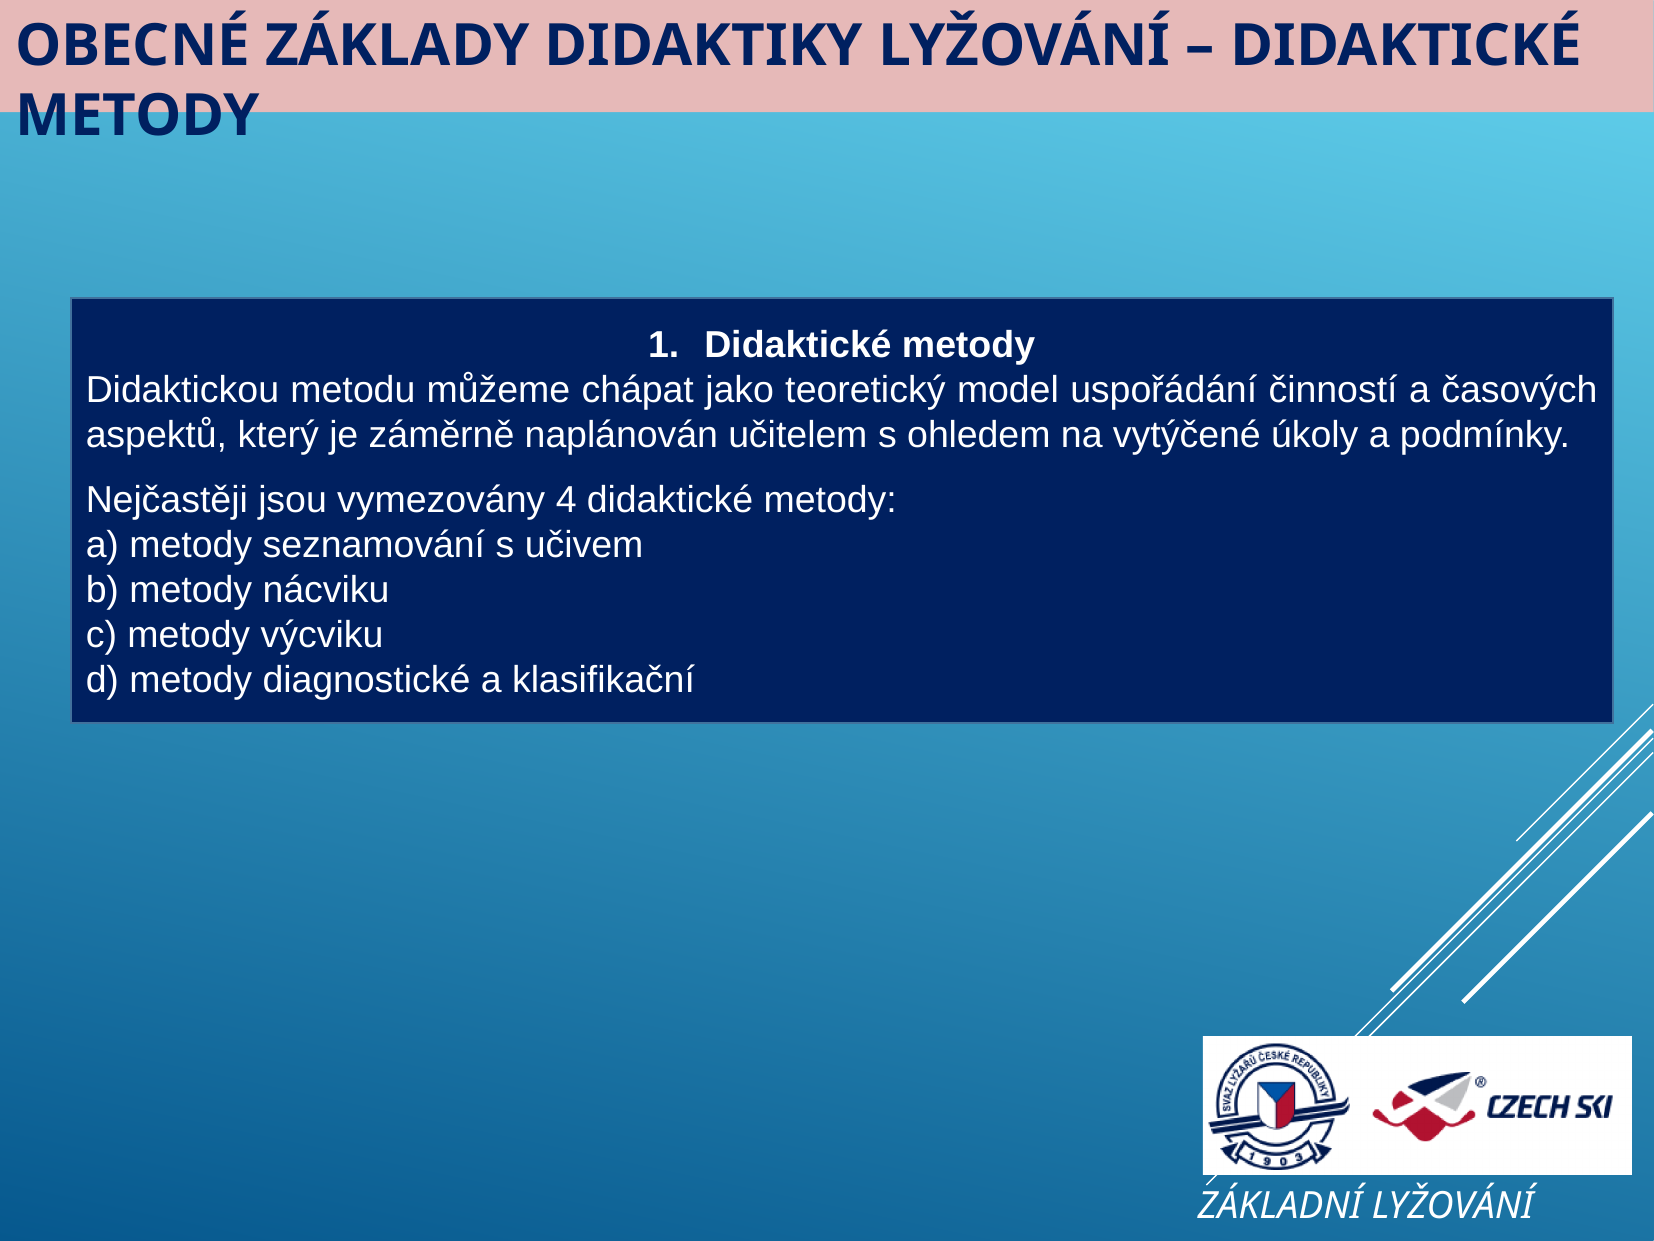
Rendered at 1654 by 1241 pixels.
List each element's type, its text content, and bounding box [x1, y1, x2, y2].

text_box ZÁKLADNÍ LYŽOVÁNÍ [1182, 1173, 1644, 1235]
text_box Didaktické metody Didaktickou metodu můžeme chápat jako teoretický model uspořádání činností a časových aspektů, který je záměrně naplánován učitelem s ohledem na vytýčené úkoly a podmínky. Nejčastěji jsou vymezovány 4 didaktické metody: a) metody seznamování s učivem b) metody nácviku c) metody výcviku d) metody diagnostické a klasifikační [71, 298, 1613, 723]
title Obecné základy didaktiky lyžování – didaktické metody [0, 0, 1654, 113]
picture [1202, 1036, 1632, 1173]
